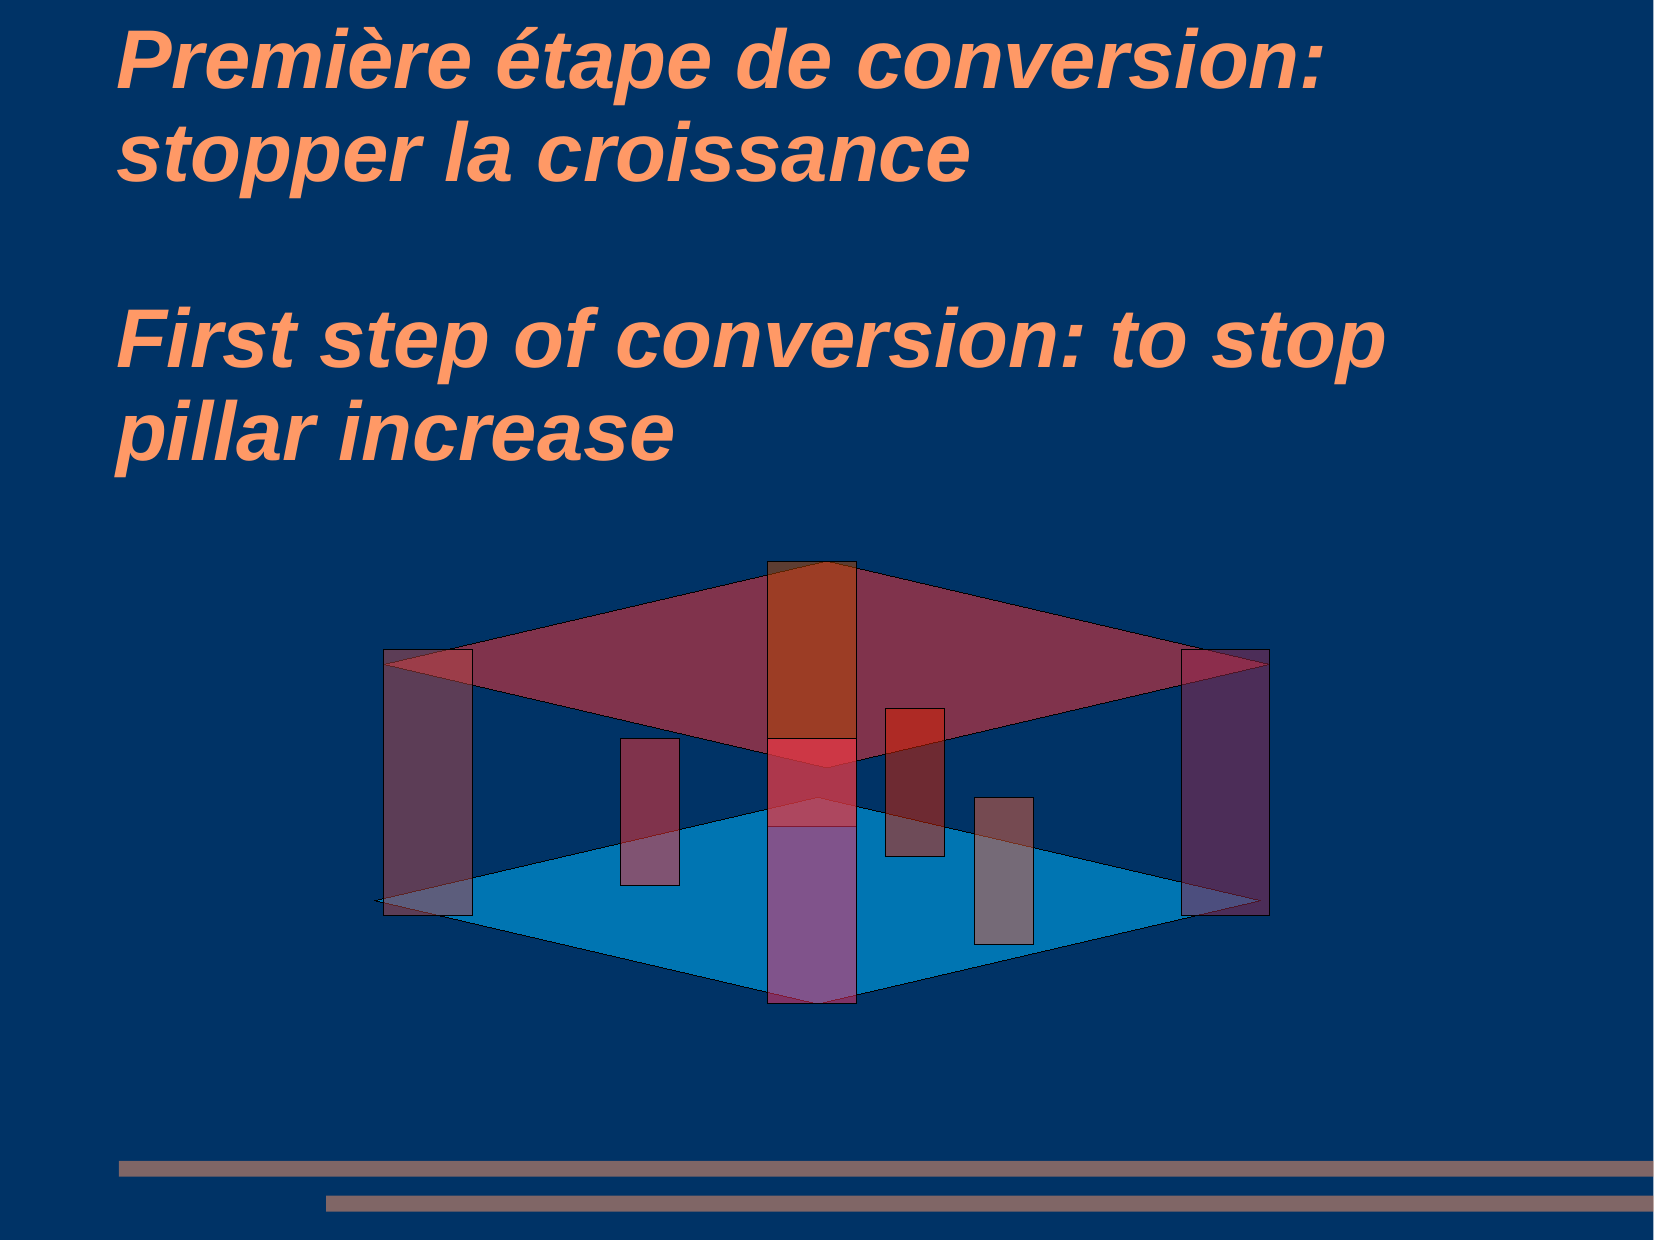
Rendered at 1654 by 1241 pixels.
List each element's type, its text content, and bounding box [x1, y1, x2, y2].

text_box [374, 561, 1270, 1004]
title Première étape de conversion: stopper la croissance First step of conversion: to stop pillar increase [116, 13, 1529, 479]
